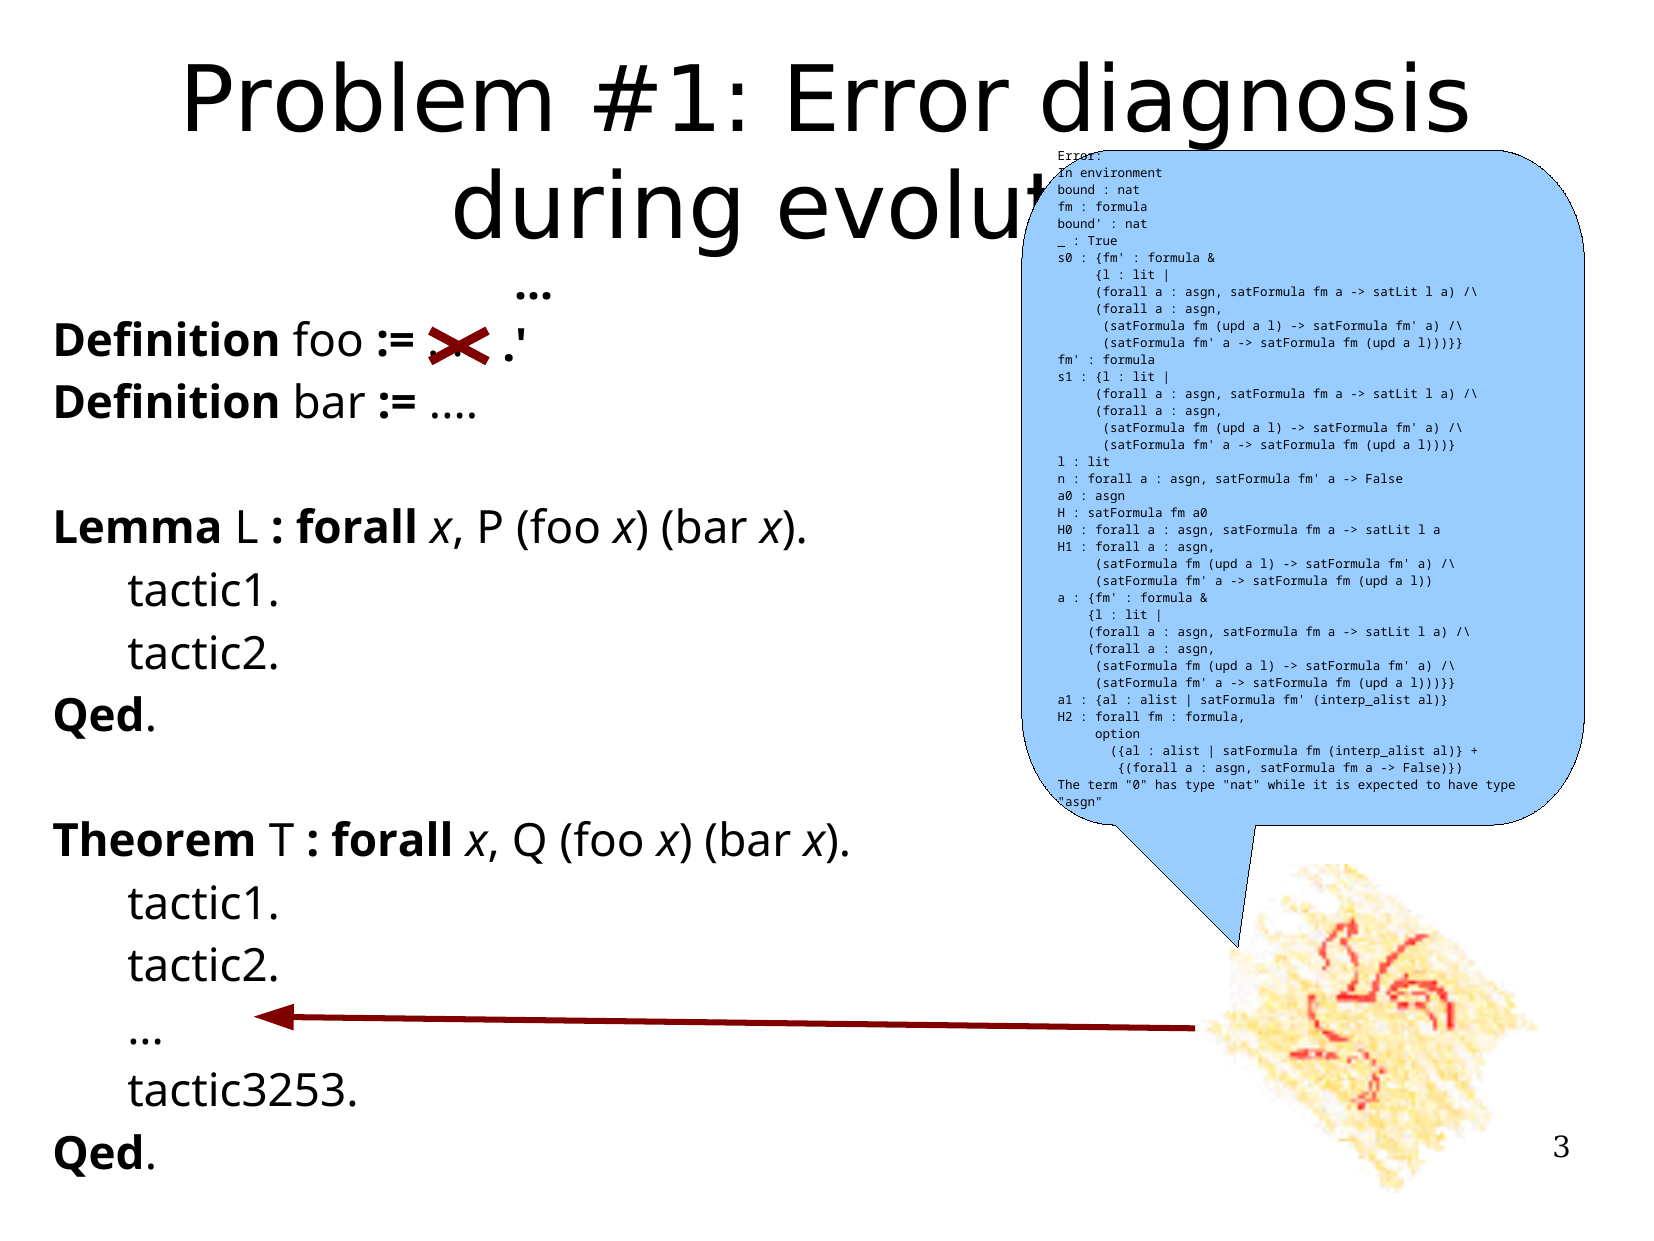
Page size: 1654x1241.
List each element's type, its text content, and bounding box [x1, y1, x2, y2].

picture [1195, 864, 1538, 1193]
title Problem #1: Error diagnosis during evolution [82, 45, 1571, 261]
text_box Error: In environment bound : nat fm : formula bound' : nat _ : True s0 : {fm' : formula & {l : lit | (forall a : asgn, satFormula fm a -> satLit l a) /\ (forall a : asgn, (satFormula fm (upd a l) -> satFormula fm' a) /\ (satFormula fm' a -> satFormula fm (upd a l)))}} fm' : formula s1 : {l : lit | (forall a : asgn, satFormula fm a -> satLit l a) /\ (forall a : asgn, (satFormula fm (upd a l) -> satFormula fm' a) /\ (satFormula fm' a -> satFormula fm (upd a l)))} l : lit n : forall a : asgn, satFormula fm' a -> False a0 : asgn H : satFormula fm a0 H0 : forall a : asgn, satFormula fm a -> satLit l a H1 : forall a : asgn, (satFormula fm (upd a l) -> satFormula fm' a) /\ (satFormula fm' a -> satFormula fm (upd a l)) a : {fm' : formula & {l : lit | (forall a : asgn, satFormula fm a -> satLit l a) /\ (forall a : asgn, (satFormula fm (upd a l) -> satFormula fm' a) /\ (satFormula fm' a -> satFormula fm (upd a l)))}} a1 : {al : alist | satFormula fm' (interp_alist al)} H2 : forall fm : formula, option ({al : alist | satFormula fm (interp_alist al)} + {(forall a : asgn, satFormula fm a -> False)}) The term "0" has type "nat" while it is expected to have type "asgn" [1021, 150, 1585, 948]
text_box ....' [487, 242, 580, 386]
text_box Definition foo := .... Definition bar := .... Lemma L : forall x, P (foo x) (bar x). tactic1. tactic2. Qed. Theorem T : forall x, Q (foo x) (bar x). tactic1. tactic2. ... tactic3253. Qed. [37, 300, 1013, 1174]
